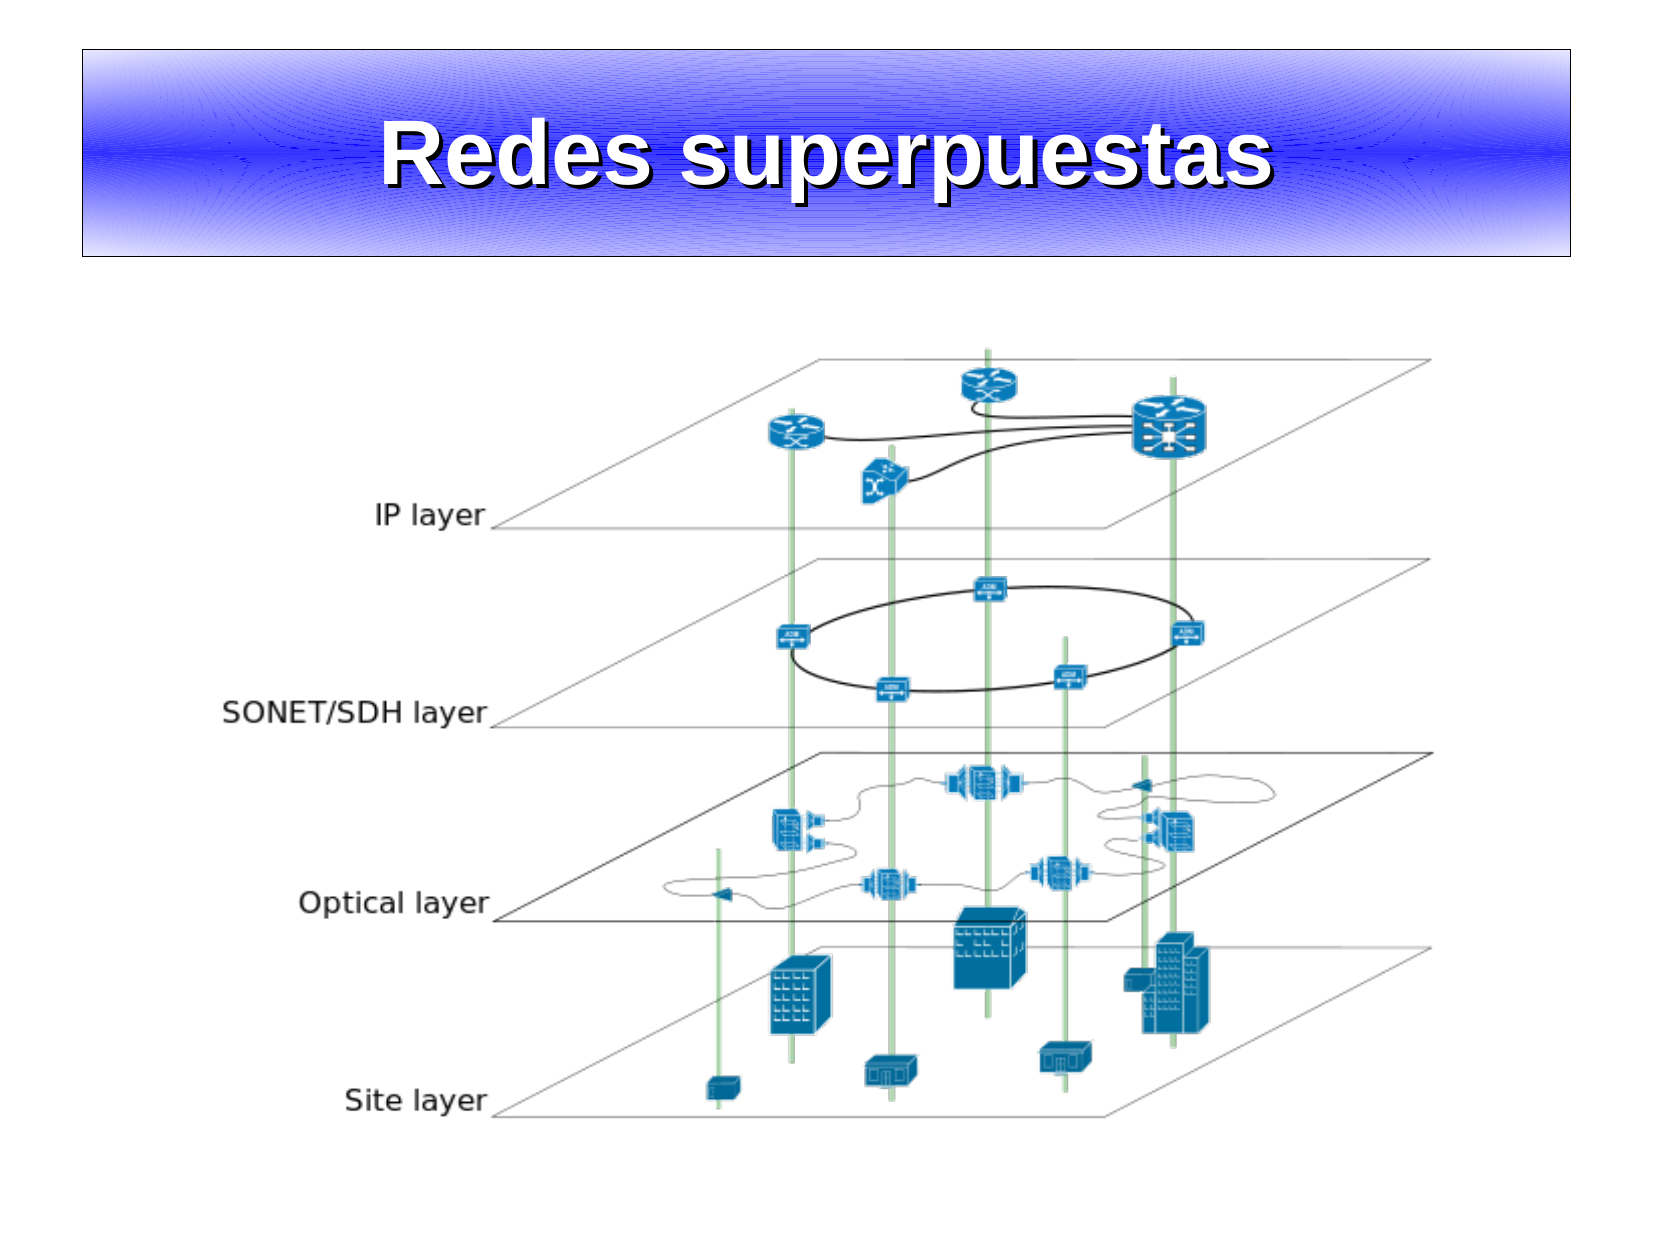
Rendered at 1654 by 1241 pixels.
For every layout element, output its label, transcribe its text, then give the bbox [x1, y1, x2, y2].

title Redes superpuestas [82, 49, 1571, 257]
picture [170, 328, 1456, 1156]
